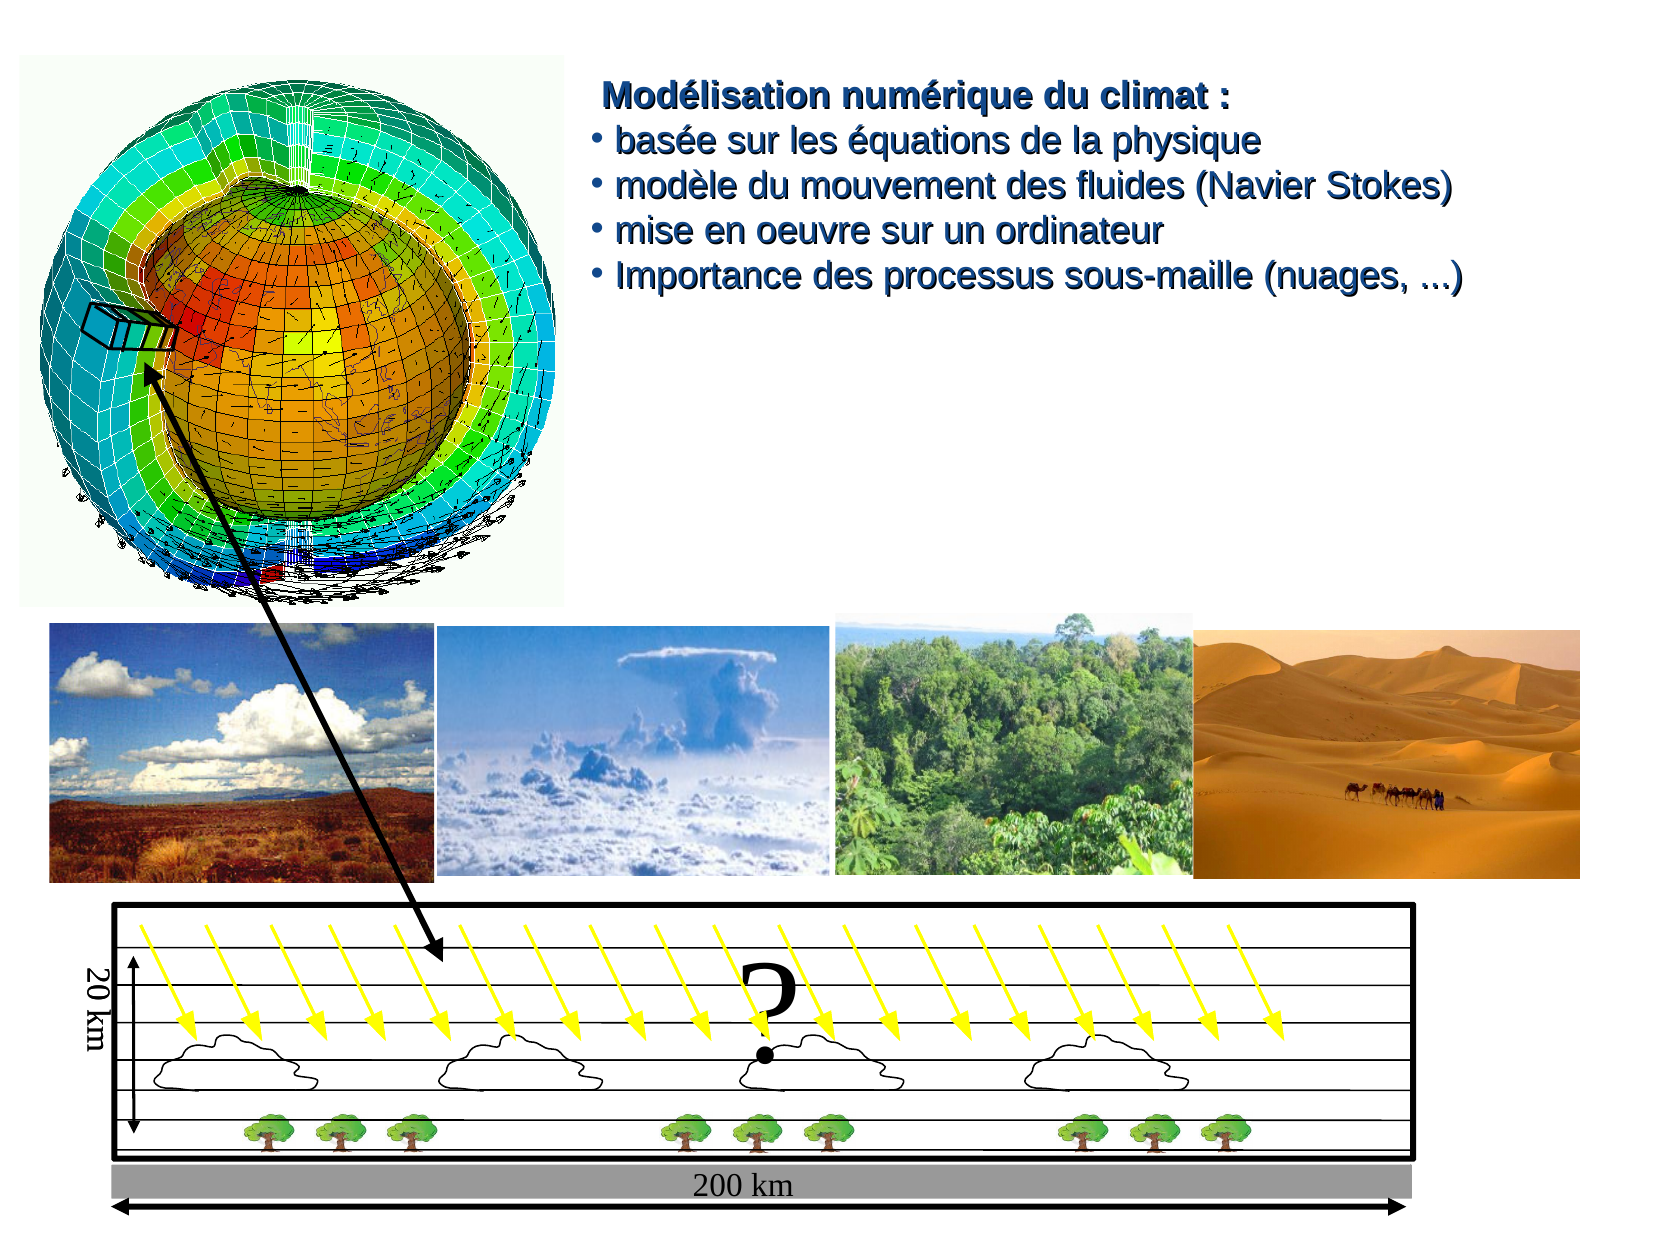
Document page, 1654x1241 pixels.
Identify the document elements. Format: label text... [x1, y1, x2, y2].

picture [659, 1151, 713, 1155]
picture [659, 1121, 713, 1149]
picture [731, 1125, 784, 1149]
text_box ? [720, 918, 825, 1125]
picture [825, 1111, 856, 1119]
picture [314, 1151, 368, 1155]
picture [1128, 1121, 1182, 1149]
picture [802, 1121, 856, 1149]
picture [802, 1151, 856, 1155]
text_box [848, 1165, 1412, 1198]
picture [1199, 1111, 1253, 1119]
picture [437, 626, 830, 876]
picture [1128, 1151, 1182, 1155]
picture [659, 1111, 713, 1119]
text_box 20 km [53, 953, 126, 1129]
picture [314, 1111, 368, 1119]
text_box ? [745, 969, 782, 1013]
picture [242, 1151, 296, 1155]
picture [242, 1111, 296, 1119]
picture [1128, 1111, 1182, 1119]
picture [385, 1121, 439, 1149]
picture [731, 1151, 784, 1155]
picture [1199, 1151, 1253, 1155]
picture [1199, 1121, 1253, 1149]
text_box 200 km [677, 1158, 848, 1220]
picture [1056, 1151, 1110, 1155]
text_box Modélisation numérique du climat : basée sur les équations de la physique modèle du mouvement des fluides (Navier Stokes) mise en oeuvre sur un ordinateur Importance des processus sous-maille (nuages, ...)‏ [575, 62, 1593, 303]
text_box [112, 1165, 677, 1198]
picture [385, 1111, 439, 1119]
picture [279, 623, 435, 883]
picture [242, 1121, 296, 1149]
picture [19, 55, 565, 607]
text_box ? [741, 1036, 825, 1089]
picture [1056, 1111, 1110, 1119]
picture [1056, 1121, 1110, 1149]
picture [835, 613, 1580, 879]
picture [49, 623, 399, 883]
picture [314, 1121, 368, 1149]
picture [385, 1151, 439, 1155]
